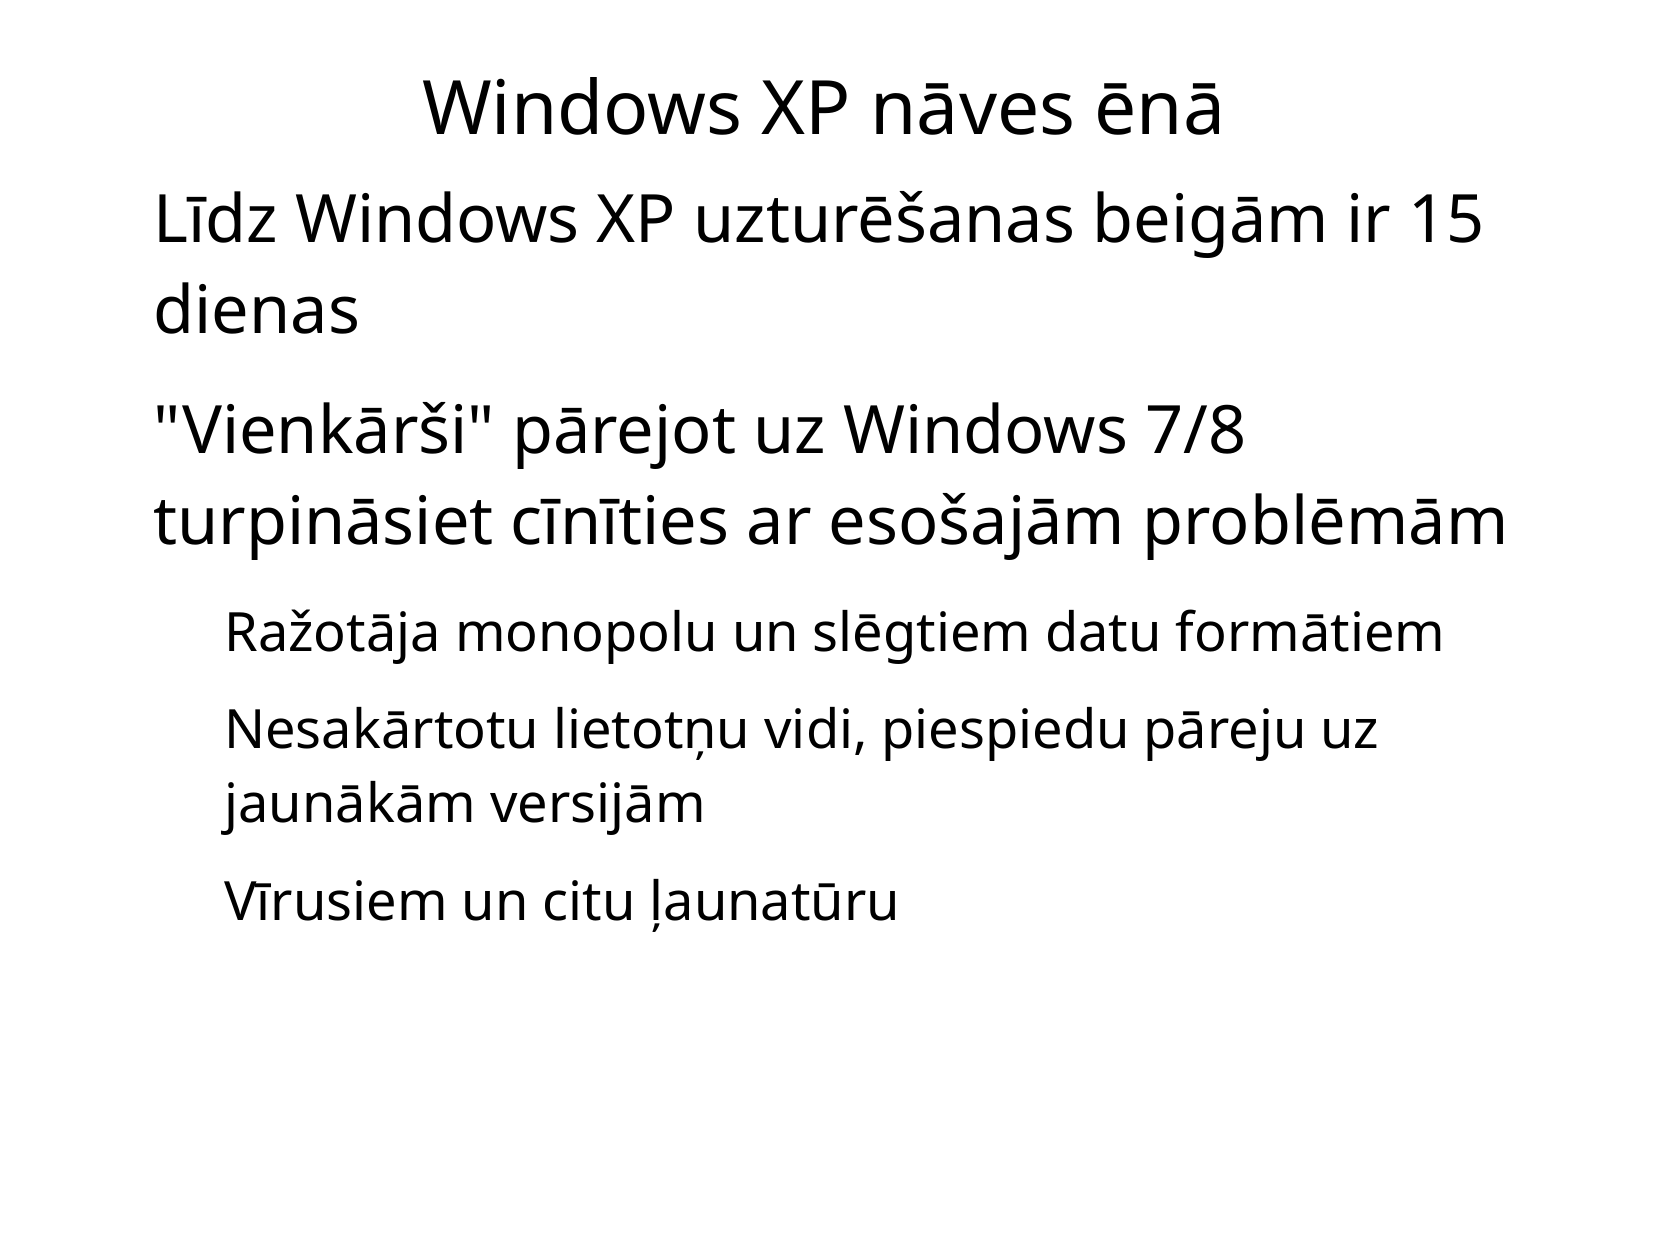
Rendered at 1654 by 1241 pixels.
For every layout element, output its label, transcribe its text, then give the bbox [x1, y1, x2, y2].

list Līdz Windows XP uzturēšanas beigām ir 15 dienas "Vienkārši" pārejot uz Windows 7/8 turpināsiet cīnīties ar esošajām problēmām Ražotāja monopolu un slēgtiem datu formātiem Nesakārtotu lietotņu vidi, piespiedu pāreju uz jaunākām versijām Vīrusiem un citu ļaunatūru [82, 171, 1571, 1128]
title Windows XP nāves ēnā [141, 47, 1506, 164]
